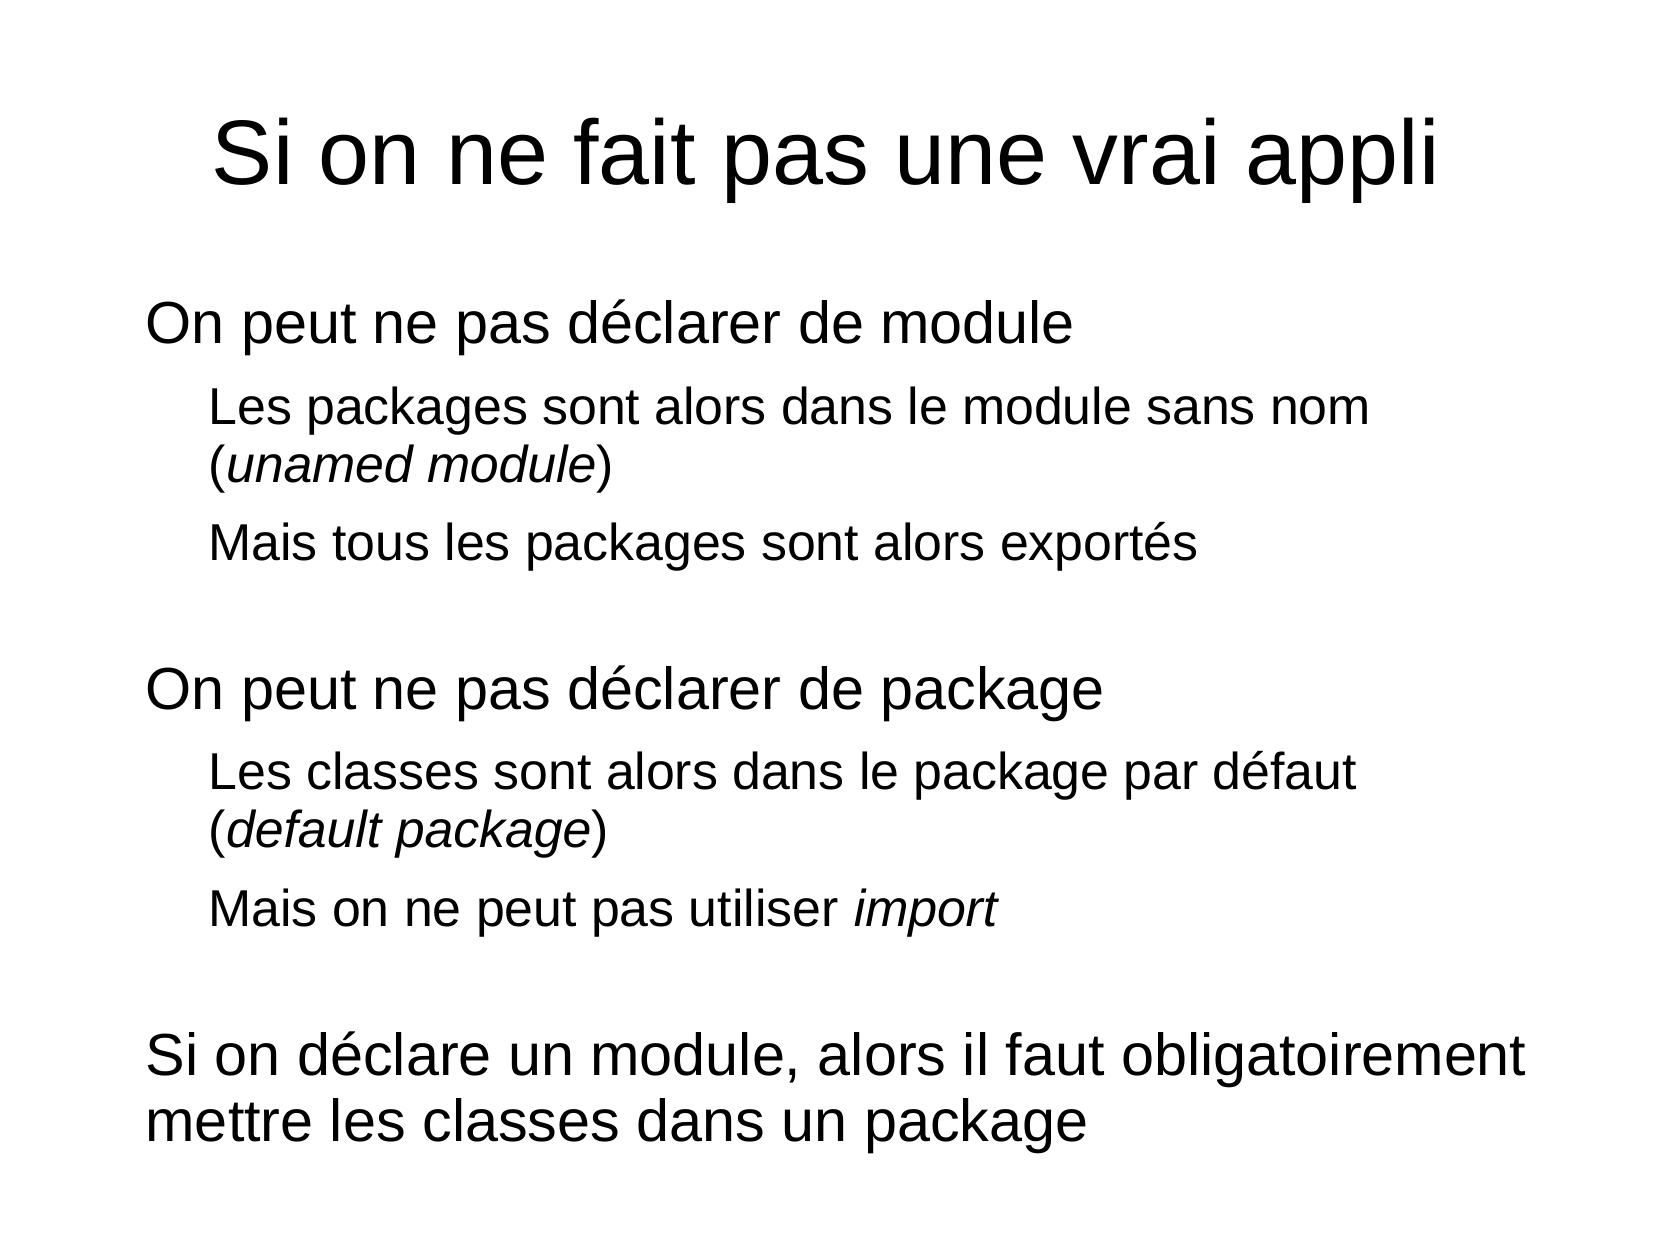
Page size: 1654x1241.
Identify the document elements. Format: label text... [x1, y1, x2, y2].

list On peut ne pas déclarer de module Les packages sont alors dans le module sans nom (unamed module) Mais tous les packages sont alors exportés On peut ne pas déclarer de package Les classes sont alors dans le package par défaut (default package) Mais on ne peut pas utiliser import Si on déclare un module, alors il faut obligatoirement mettre les classes dans un package [82, 290, 1571, 1156]
title Si on ne fait pas une vrai appli [82, 49, 1571, 257]
